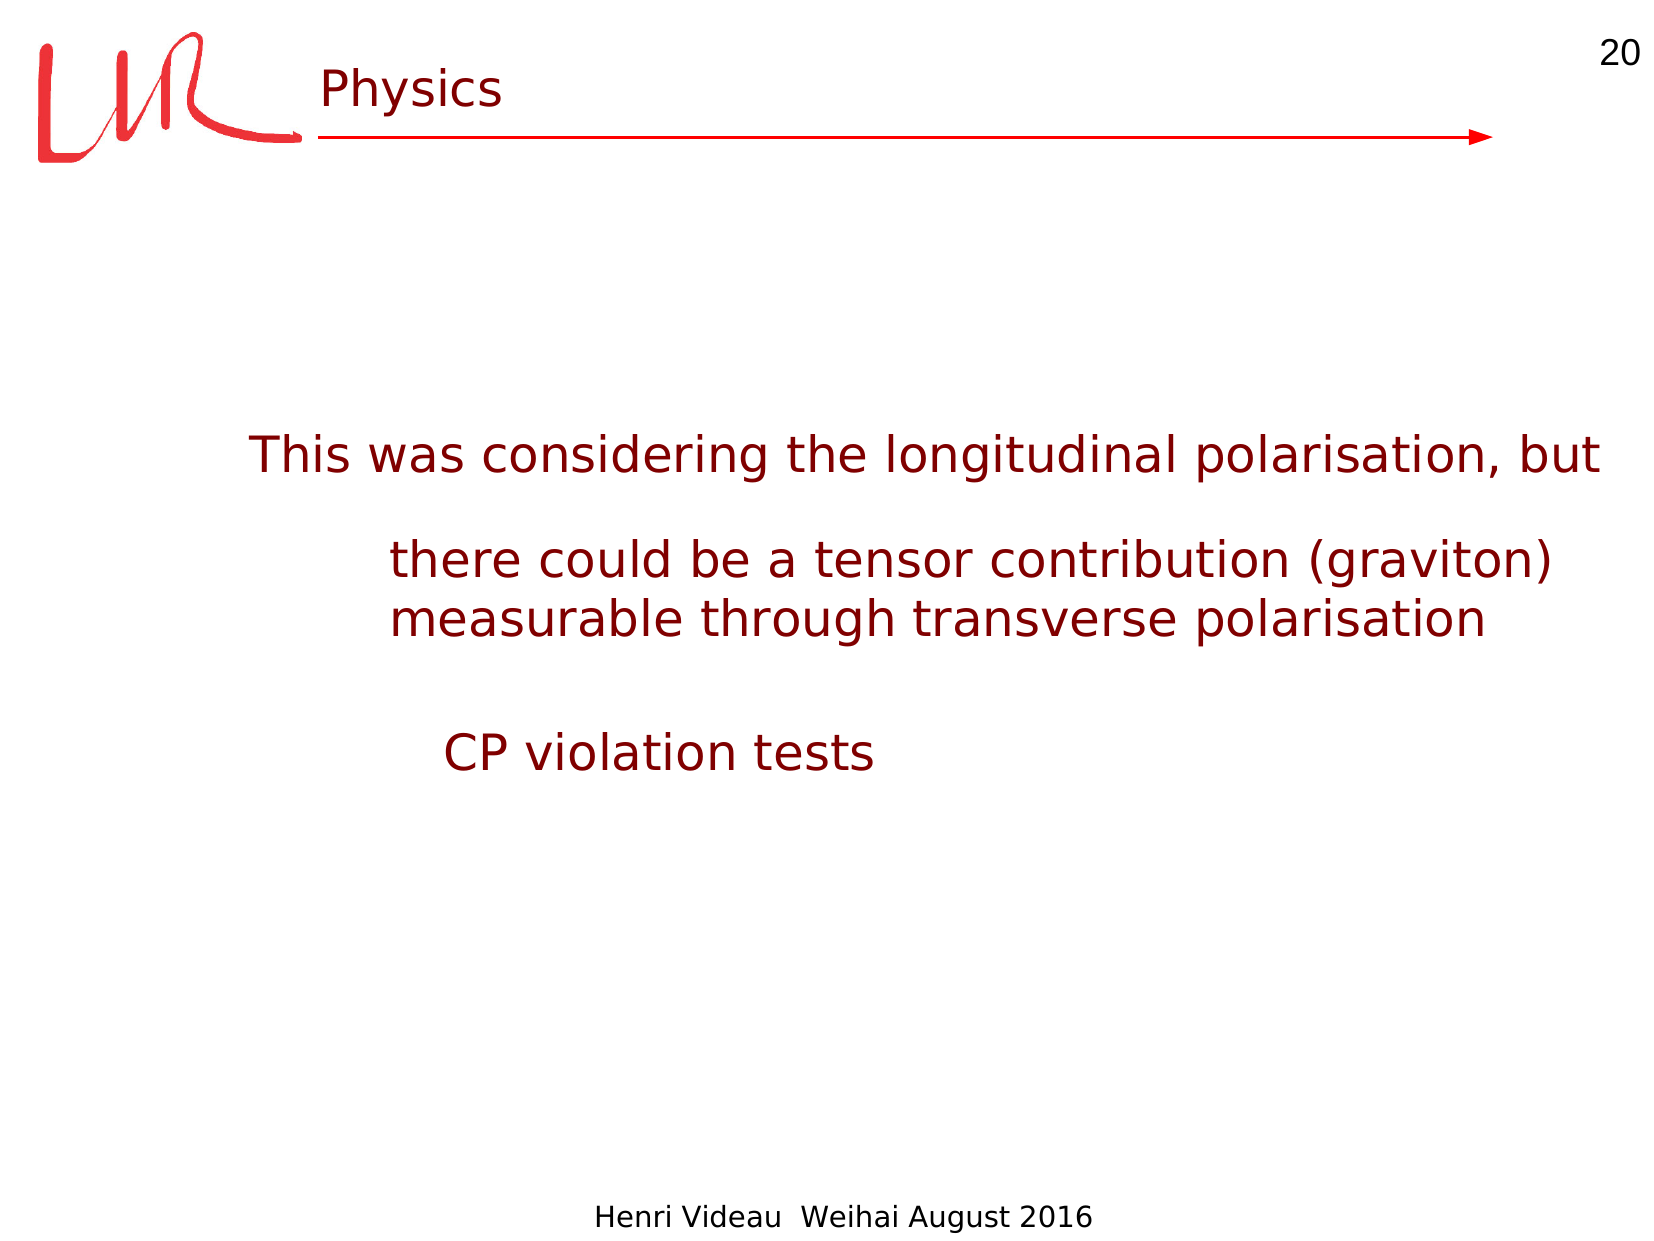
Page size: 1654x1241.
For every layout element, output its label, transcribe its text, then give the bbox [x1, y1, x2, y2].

picture [38, 32, 302, 163]
text_box CP violation tests [443, 724, 971, 784]
text_box This was considering the longitudinal polarisation, but [249, 426, 1609, 485]
text_box there could be a tensor contribution (graviton) measurable through transverse polarisation [389, 531, 1574, 649]
